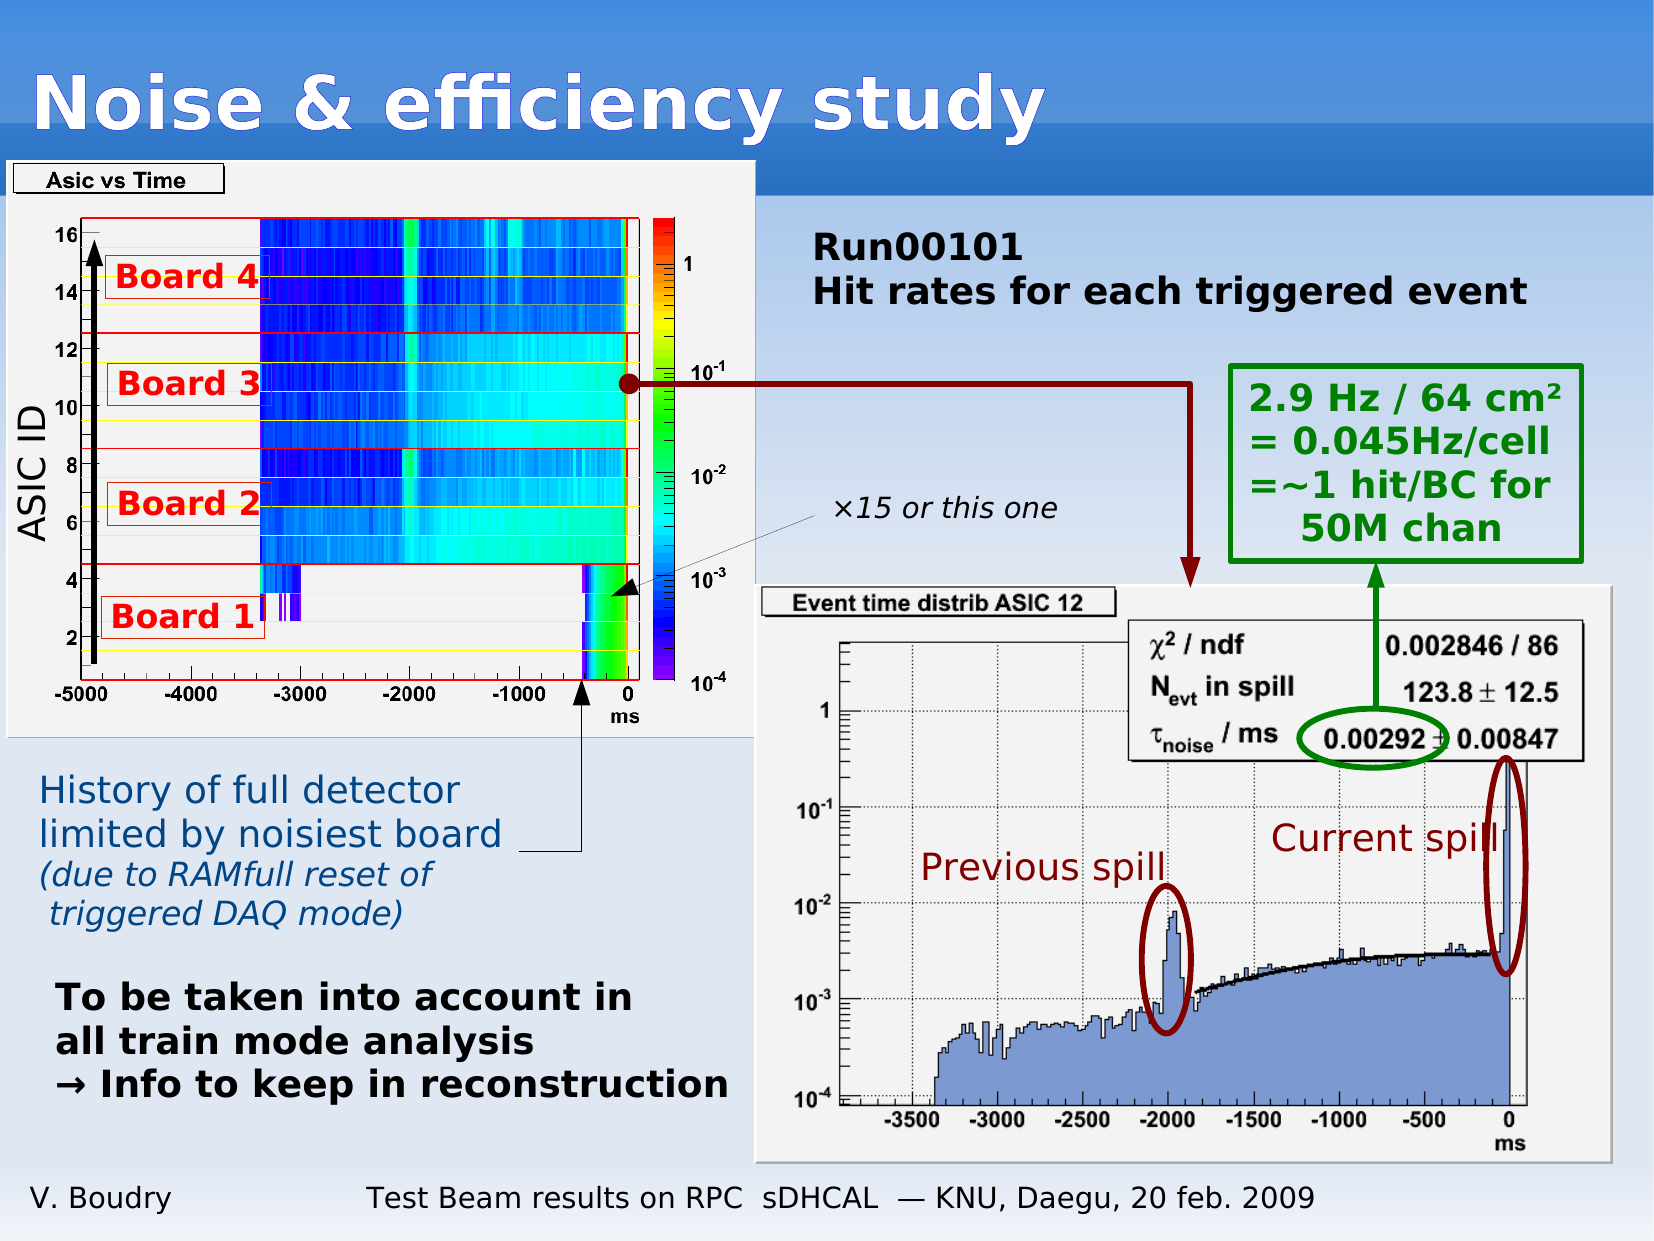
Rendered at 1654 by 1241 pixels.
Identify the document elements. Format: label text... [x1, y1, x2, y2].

text_box Board 1 [101, 596, 265, 639]
text_box Board 4 [105, 255, 270, 299]
text_box 2.9 Hz / 64 cm² = 0.045Hz/cell =~1 hit/BC for 50M chan [1230, 366, 1582, 562]
title Noise & efficiency study [29, 0, 1234, 208]
text_box To be taken into account in all train mode analysis → Info to keep in reconstruction [40, 968, 760, 1115]
text_box History of full detector limited by noisiest board (due to RAMfull reset of triggered DAQ mode) [23, 761, 518, 941]
text_box ×15 or this one [816, 484, 1073, 534]
text_box Run00101 Hit rates for each triggered event [797, 218, 1544, 321]
text_box Board 2 [107, 482, 272, 526]
text_box Board 3 [107, 363, 272, 406]
text_box Previous spill [905, 838, 1181, 898]
text_box ASIC ID [0, 280, 65, 579]
text_box Current spill [1256, 809, 1513, 868]
picture [0, 0, 1654, 1241]
